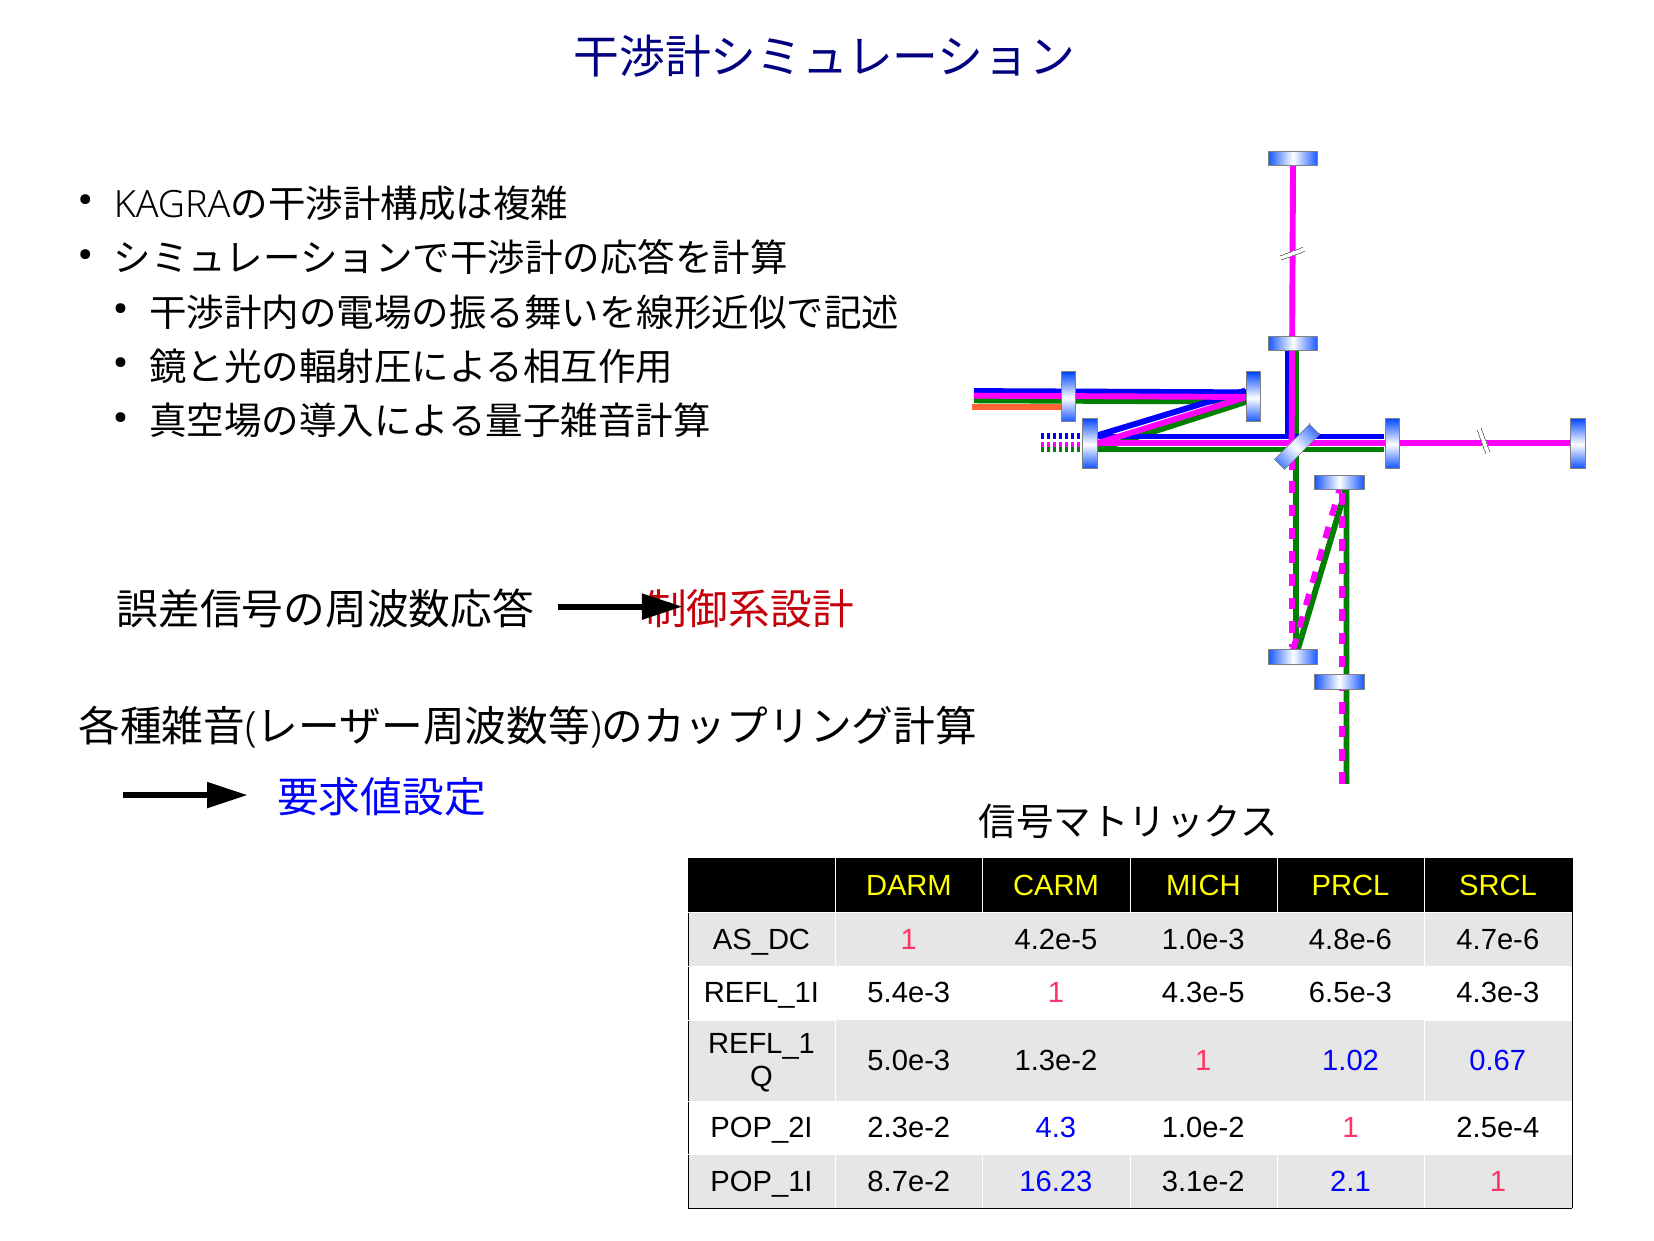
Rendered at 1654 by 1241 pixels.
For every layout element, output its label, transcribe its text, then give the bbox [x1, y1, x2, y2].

table_cell 0.67 [1425, 1021, 1572, 1101]
text_box [1280, 247, 1305, 259]
table_cell 1.3e-2 [982, 1020, 1130, 1101]
text_box [1268, 336, 1318, 351]
table_header PRCL [1278, 859, 1424, 912]
table_cell 4.8e-6 [1277, 913, 1424, 966]
table_cell 6.5e-3 [1277, 966, 1424, 1020]
table_cell 5.4e-3 [836, 966, 982, 1020]
text_box 干渉計シミュレーション [558, 13, 1095, 97]
text_box 誤差信号の周波数応答 制御系設計 [101, 569, 930, 647]
text_box [1246, 371, 1261, 422]
table_header [689, 859, 835, 912]
table_cell 1 [1425, 1155, 1572, 1208]
table_cell 5.0e-3 [836, 1020, 982, 1101]
table_cell 2.1 [1278, 1155, 1424, 1208]
table_header SRCL [1425, 859, 1572, 912]
table_cell 4.3e-3 [1425, 967, 1572, 1020]
table_cell POP_1I [689, 1155, 835, 1208]
table_cell 4.7e-6 [1425, 913, 1572, 966]
table_cell 2.5e-4 [1425, 1102, 1572, 1154]
text_box [1274, 423, 1320, 470]
table_cell 4.3 [982, 1101, 1130, 1154]
table_cell REFL_1I [689, 967, 835, 1020]
table_cell 1 [1130, 1020, 1277, 1101]
table_cell 2.3e-2 [836, 1101, 982, 1154]
table_cell 1 [836, 913, 982, 966]
table_cell 1 [1277, 1101, 1424, 1154]
text_box 信号マトリックス [964, 784, 1296, 856]
text_box [1061, 371, 1076, 422]
text_box 要求値設定 [262, 756, 503, 834]
table_cell 8.7e-2 [836, 1155, 982, 1208]
table_cell 1.02 [1277, 1020, 1424, 1101]
text_box [1268, 151, 1318, 166]
text_box [1314, 475, 1365, 490]
table_header MICH [1131, 859, 1277, 912]
table_cell 1 [982, 966, 1130, 1020]
table_cell AS_DC [689, 913, 835, 966]
text_box [1570, 418, 1586, 469]
text_box [1477, 428, 1490, 454]
text_box [1385, 418, 1400, 469]
table_cell 16.23 [983, 1155, 1130, 1208]
text_box [1314, 674, 1365, 690]
table_cell 4.2e-5 [982, 913, 1130, 966]
text_box [1268, 649, 1318, 665]
table_header DARM [836, 859, 982, 912]
table_header CARM [983, 859, 1130, 912]
text_box 各種雑音(レーザー周波数等)のカップリング計算 [63, 685, 1006, 764]
table_cell 1.0e-3 [1130, 913, 1277, 966]
table_cell 4.3e-5 [1130, 966, 1277, 1020]
table_cell REFL_1Q [689, 1021, 835, 1101]
table_cell 1.0e-2 [1130, 1101, 1277, 1154]
table_cell 3.1e-2 [1131, 1155, 1277, 1208]
text_box KAGRAの干渉計構成は複雑 シミュレーションで干渉計の応答を計算 干渉計内の電場の振る舞いを線形近似で記述 鏡と光の輻射圧による相互作用 真空場の導入による量子雑音計算 [63, 166, 920, 463]
text_box [1082, 418, 1098, 469]
table_cell POP_2I [689, 1102, 835, 1154]
